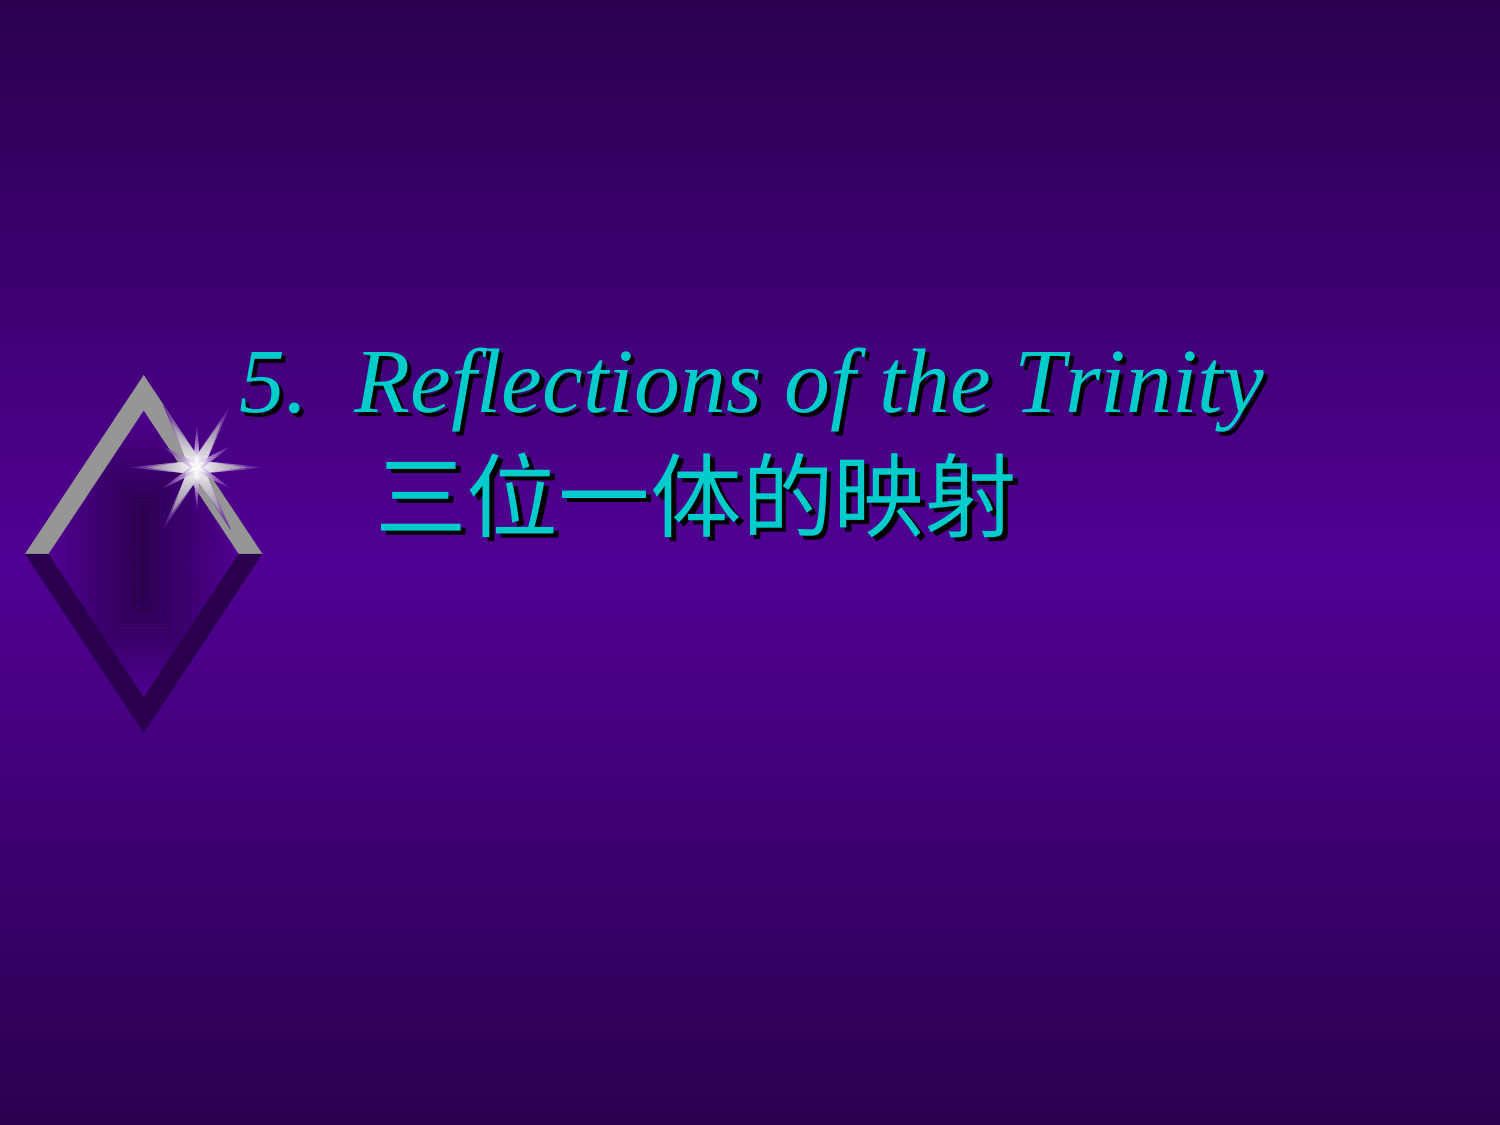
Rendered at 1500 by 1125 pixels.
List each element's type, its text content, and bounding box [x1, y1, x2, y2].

title 5. Reflections of the Trinity 三位一体的映射 [224, 320, 1500, 567]
